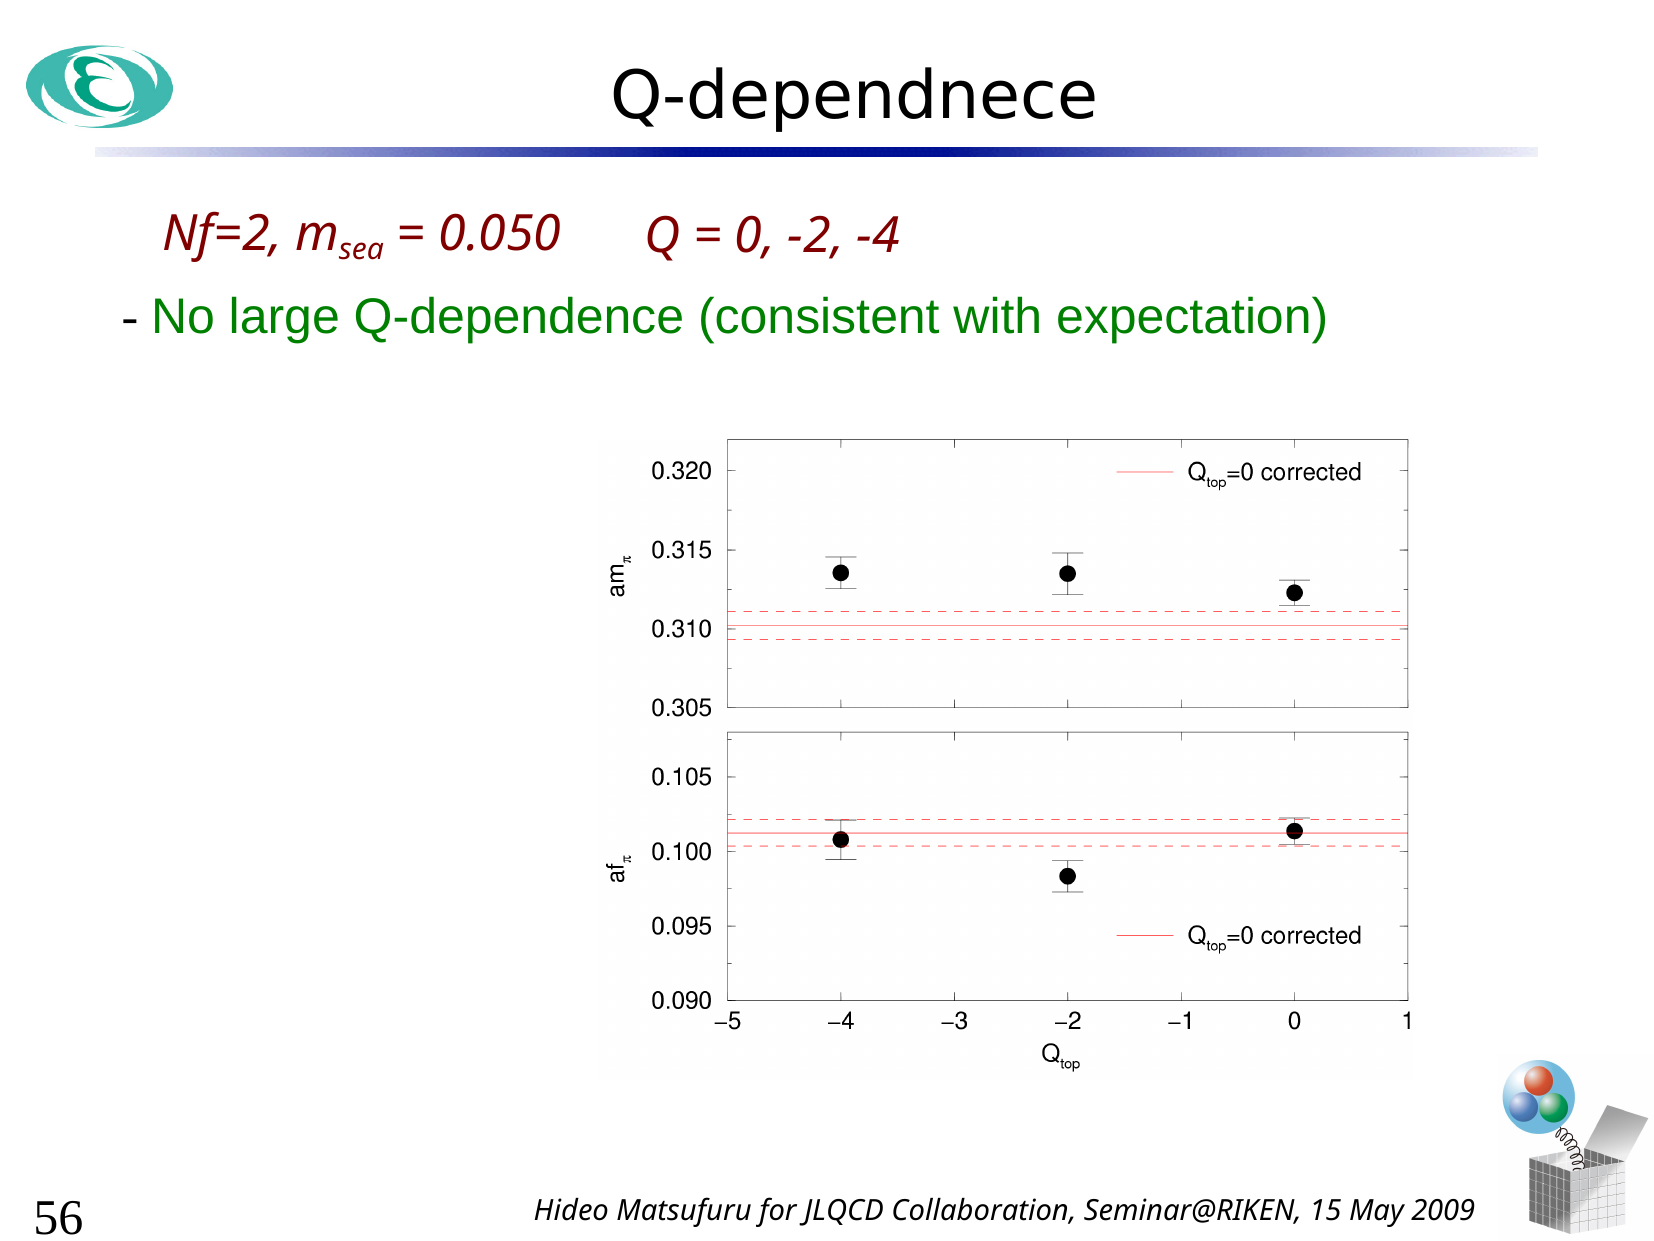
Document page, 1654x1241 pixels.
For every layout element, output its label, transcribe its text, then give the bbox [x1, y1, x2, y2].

title Q-dependnece [183, 42, 1527, 149]
picture [1497, 1053, 1654, 1241]
text_box Q = 0, -2, -4 [644, 198, 915, 266]
text_box Nf=2, msea = 0.050 [162, 197, 578, 266]
picture [597, 438, 1414, 1080]
picture [20, 37, 179, 136]
text_box - No large Q-dependence (consistent with expectation) [121, 288, 1330, 351]
picture [95, 147, 1538, 157]
